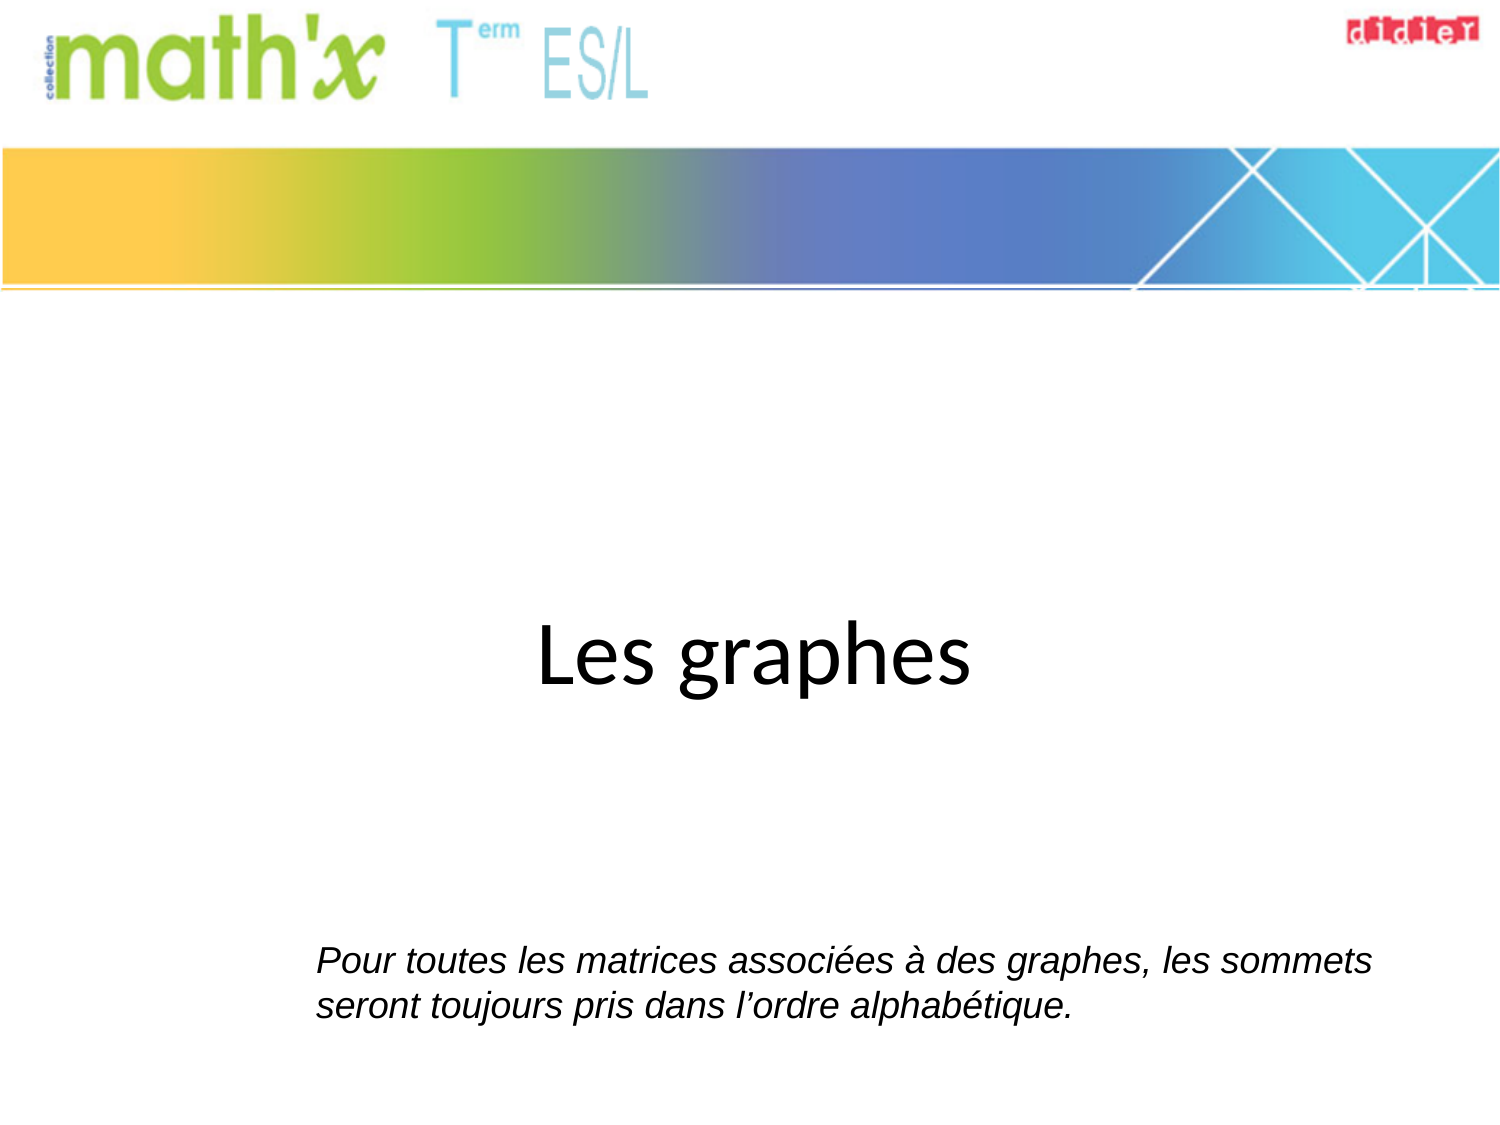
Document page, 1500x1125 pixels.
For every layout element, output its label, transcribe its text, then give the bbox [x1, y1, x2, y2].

text_box Pour toutes les matrices associées à des graphes, les sommets seront toujours pris dans l’ordre alphabétique. [301, 928, 1424, 1035]
title Les graphes [117, 527, 1393, 769]
picture [0, 0, 1500, 288]
